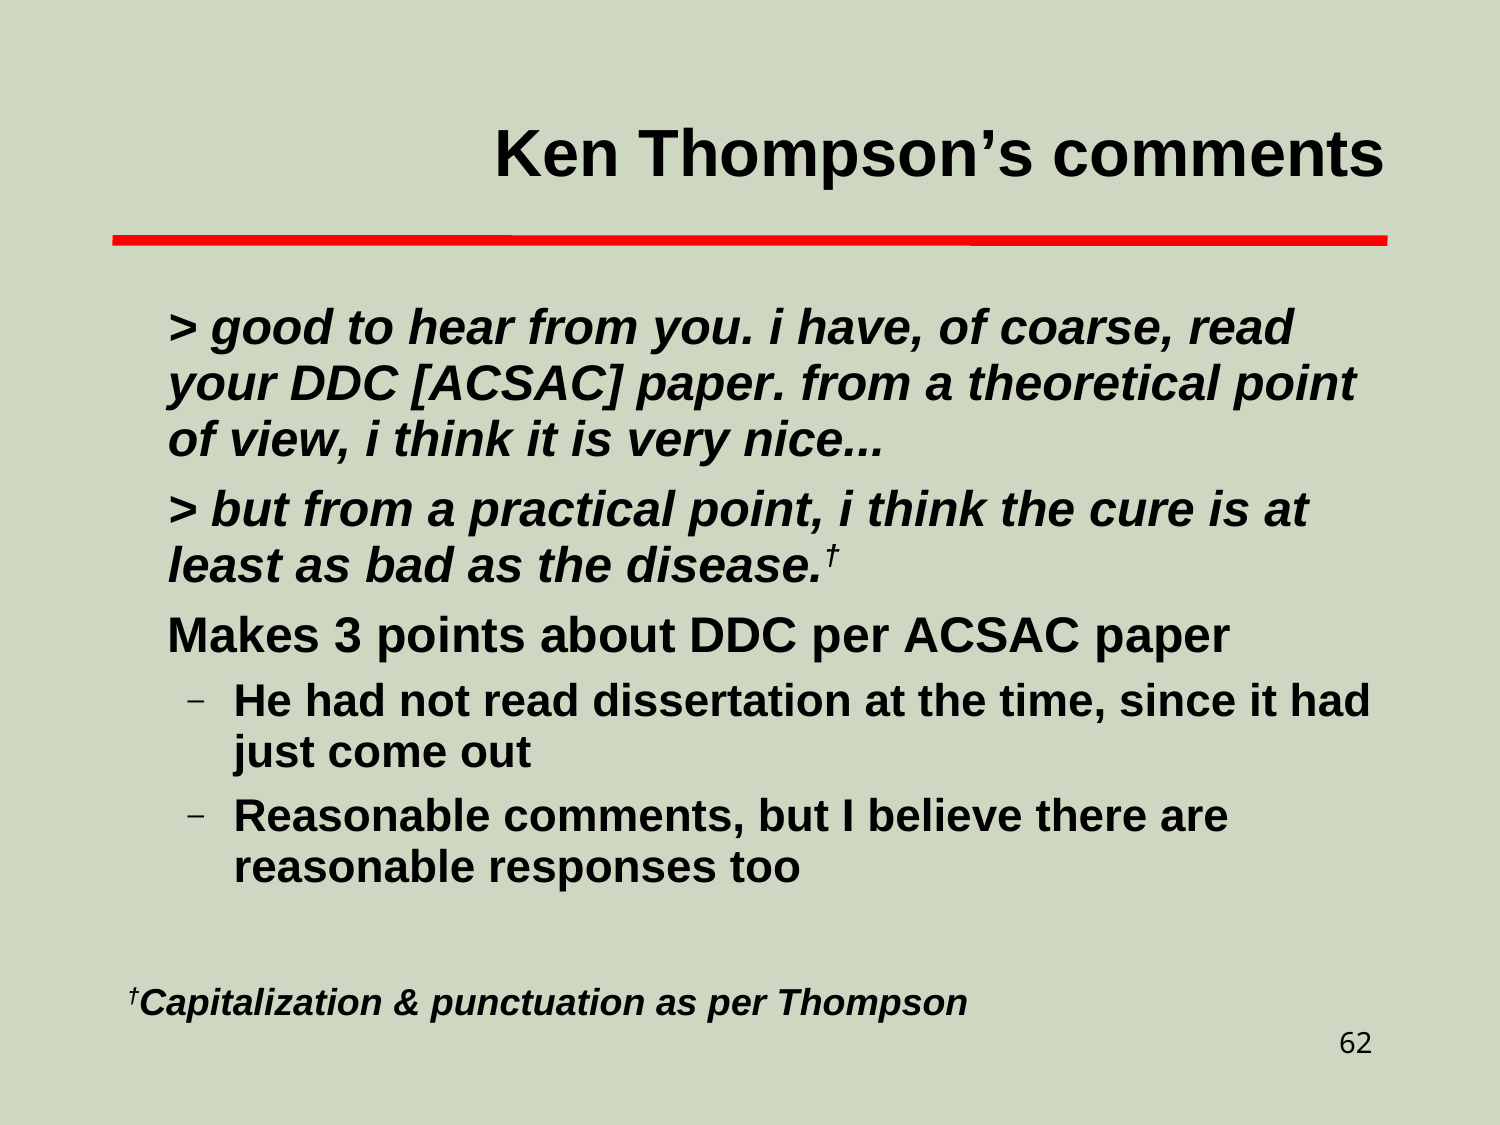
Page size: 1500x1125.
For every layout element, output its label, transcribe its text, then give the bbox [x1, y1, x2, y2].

text_box †Capitalization & punctuation as per Thompson [112, 975, 1351, 1032]
title Ken Thompson’s comments [124, 93, 1387, 216]
list > good to hear from you. i have, of coarse, read your DDC [ACSAC] paper. from a theoretical point of view, i think it is very nice... > but from a practical point, i think the cure is at least as bad as the disease.† Makes 3 points about DDC per ACSAC paper He had not read dissertation at the time, since it had just come out Reasonable comments, but I believe there are reasonable responses too [112, 299, 1387, 1099]
